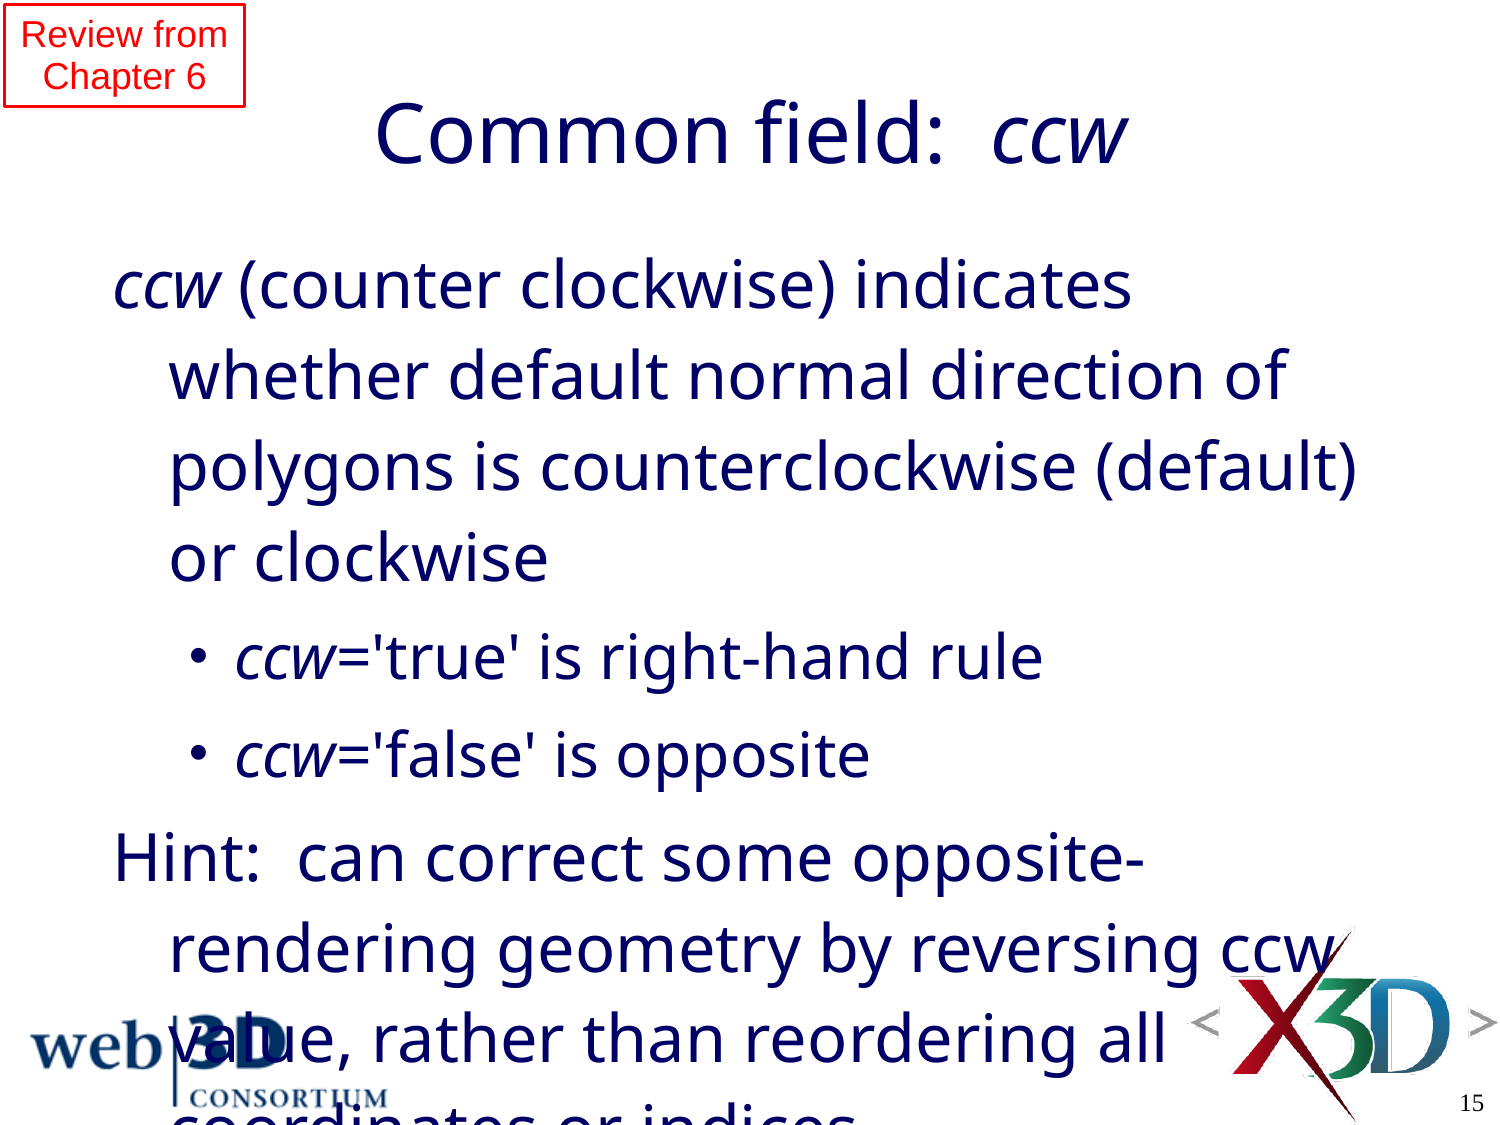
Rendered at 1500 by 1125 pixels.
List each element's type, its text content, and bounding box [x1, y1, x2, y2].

title Common field: ccw [112, 37, 1388, 226]
text_box Review from Chapter 6 [4, 4, 245, 107]
list ccw (counter clockwise) indicates whether default normal direction of polygons is counterclockwise (default) or clockwise ccw='true' is right-hand rule ccw='false' is opposite Hint: can correct some opposite-rendering geometry by reversing ccw value, rather than reordering all coordinates or indices Big time saver for some imports [112, 237, 1388, 1001]
picture [1187, 926, 1500, 1125]
picture [12, 998, 413, 1118]
picture [406, 1045, 413, 1058]
